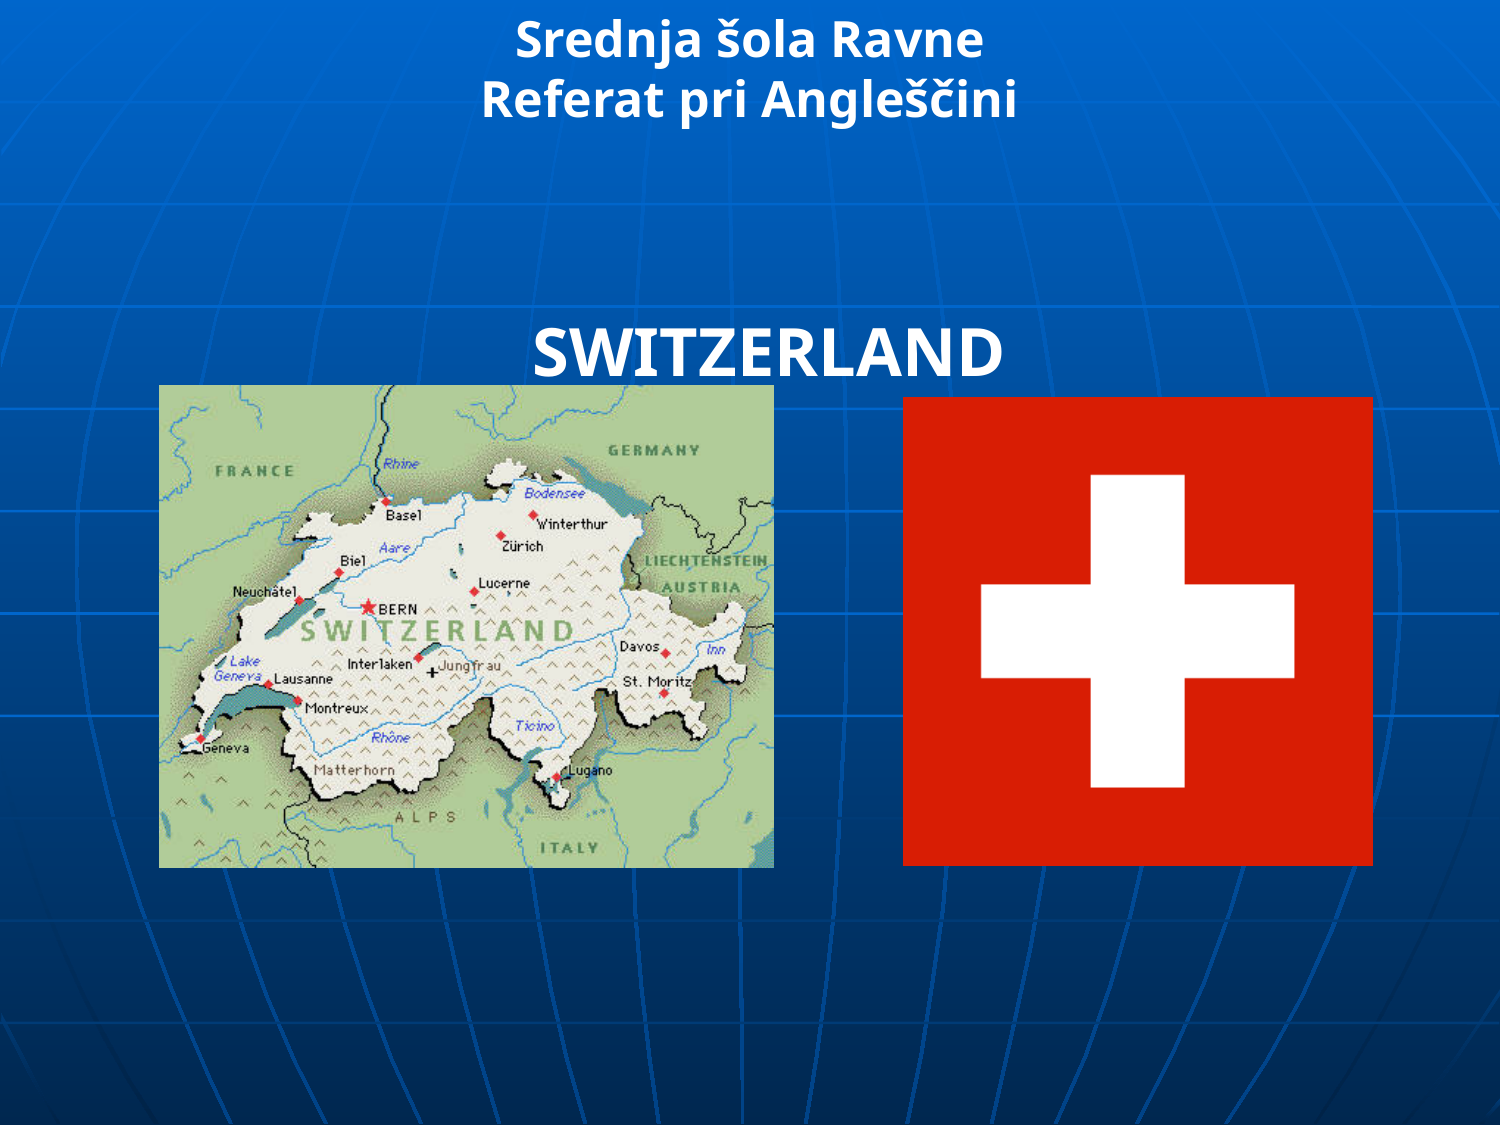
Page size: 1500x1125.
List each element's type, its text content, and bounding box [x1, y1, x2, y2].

text_box SWITZERLAND [517, 302, 1022, 398]
text_box Srednja šola Ravne Referat pri Angleščini [465, 0, 1034, 135]
picture [903, 397, 1373, 866]
picture [159, 385, 774, 868]
